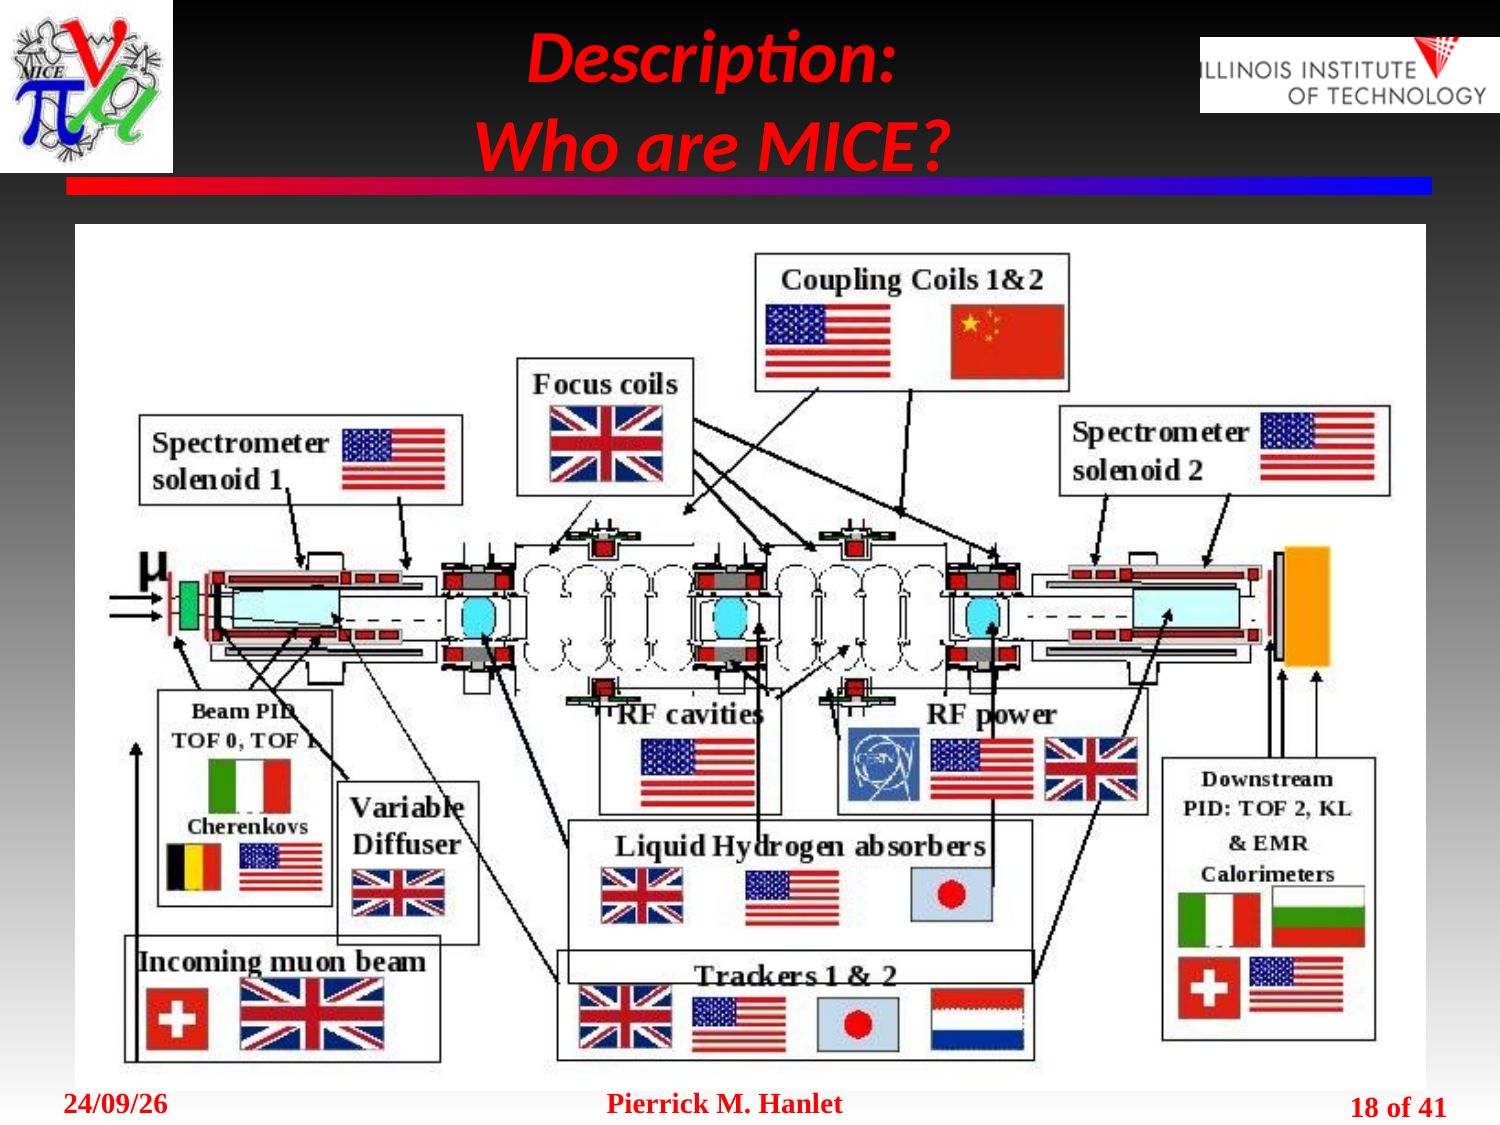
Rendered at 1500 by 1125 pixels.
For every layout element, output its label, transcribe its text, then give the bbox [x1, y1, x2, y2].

title Description: Who are MICE? [225, 2, 1201, 197]
picture [0, 0, 173, 173]
picture [75, 224, 1426, 1091]
picture [1201, 37, 1500, 113]
